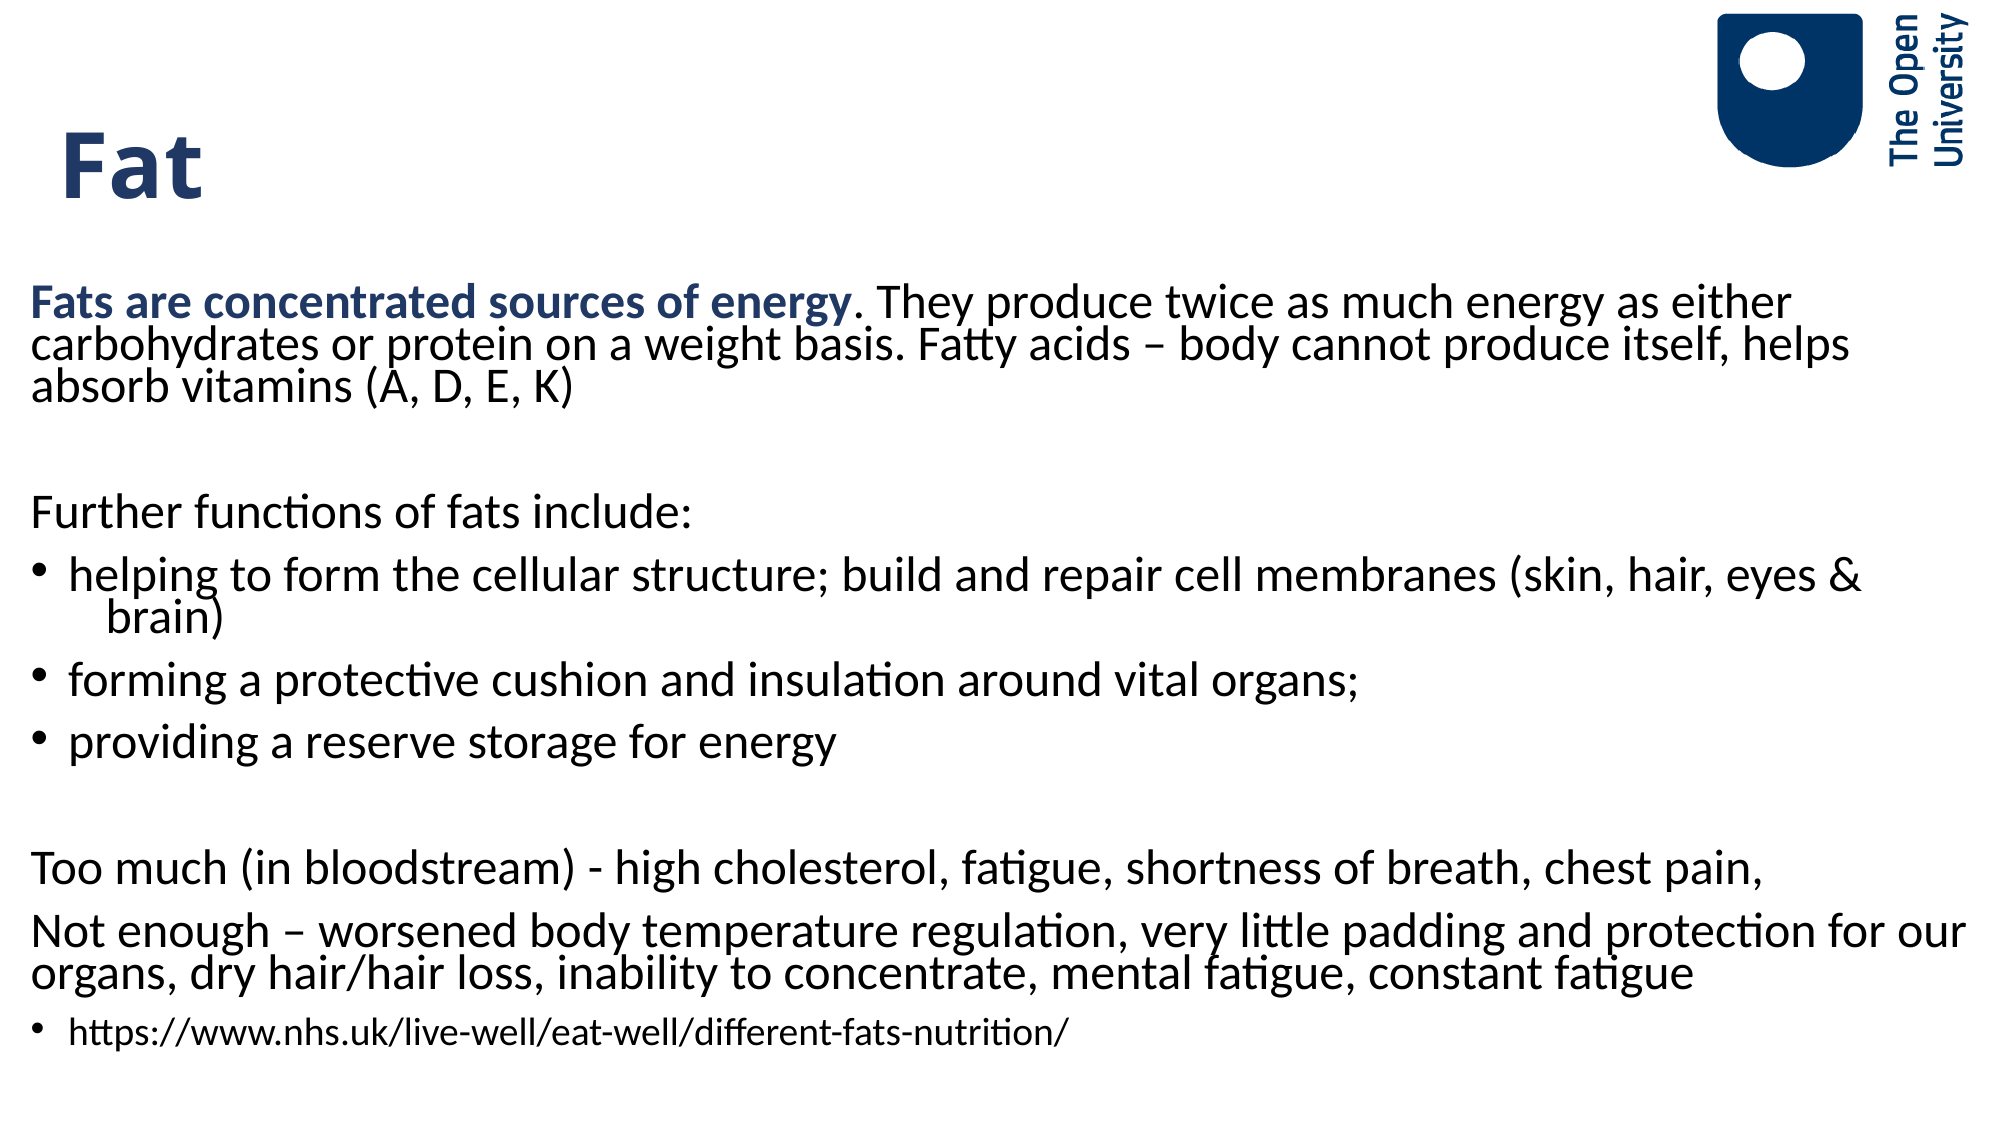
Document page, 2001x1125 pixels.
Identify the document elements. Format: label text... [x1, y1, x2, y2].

picture [1716, 10, 1971, 170]
list Fats are concentrated sources of energy. They produce twice as much energy as either carbohydrates or protein on a weight basis. Fatty acids – body cannot produce itself, helps absorb vitamins (A, D, E, K) Further functions of fats include: helping to form the cellular structure; build and repair cell membranes (skin, hair, eyes & brain) forming a protective cushion and insulation around vital organs; providing a reserve storage for energy Too much (in bloodstream) - high cholesterol, fatigue, shortness of breath, chest pain, Not enough – worsened body temperature regulation, very little padding and protection for our organs, dry hair/hair loss, inability to concentrate, mental fatigue, constant fatigue https://www.nhs.uk/live-well/eat-well/different-fats-nutrition/ [15, 277, 2000, 1115]
title Fat [43, 60, 1769, 277]
